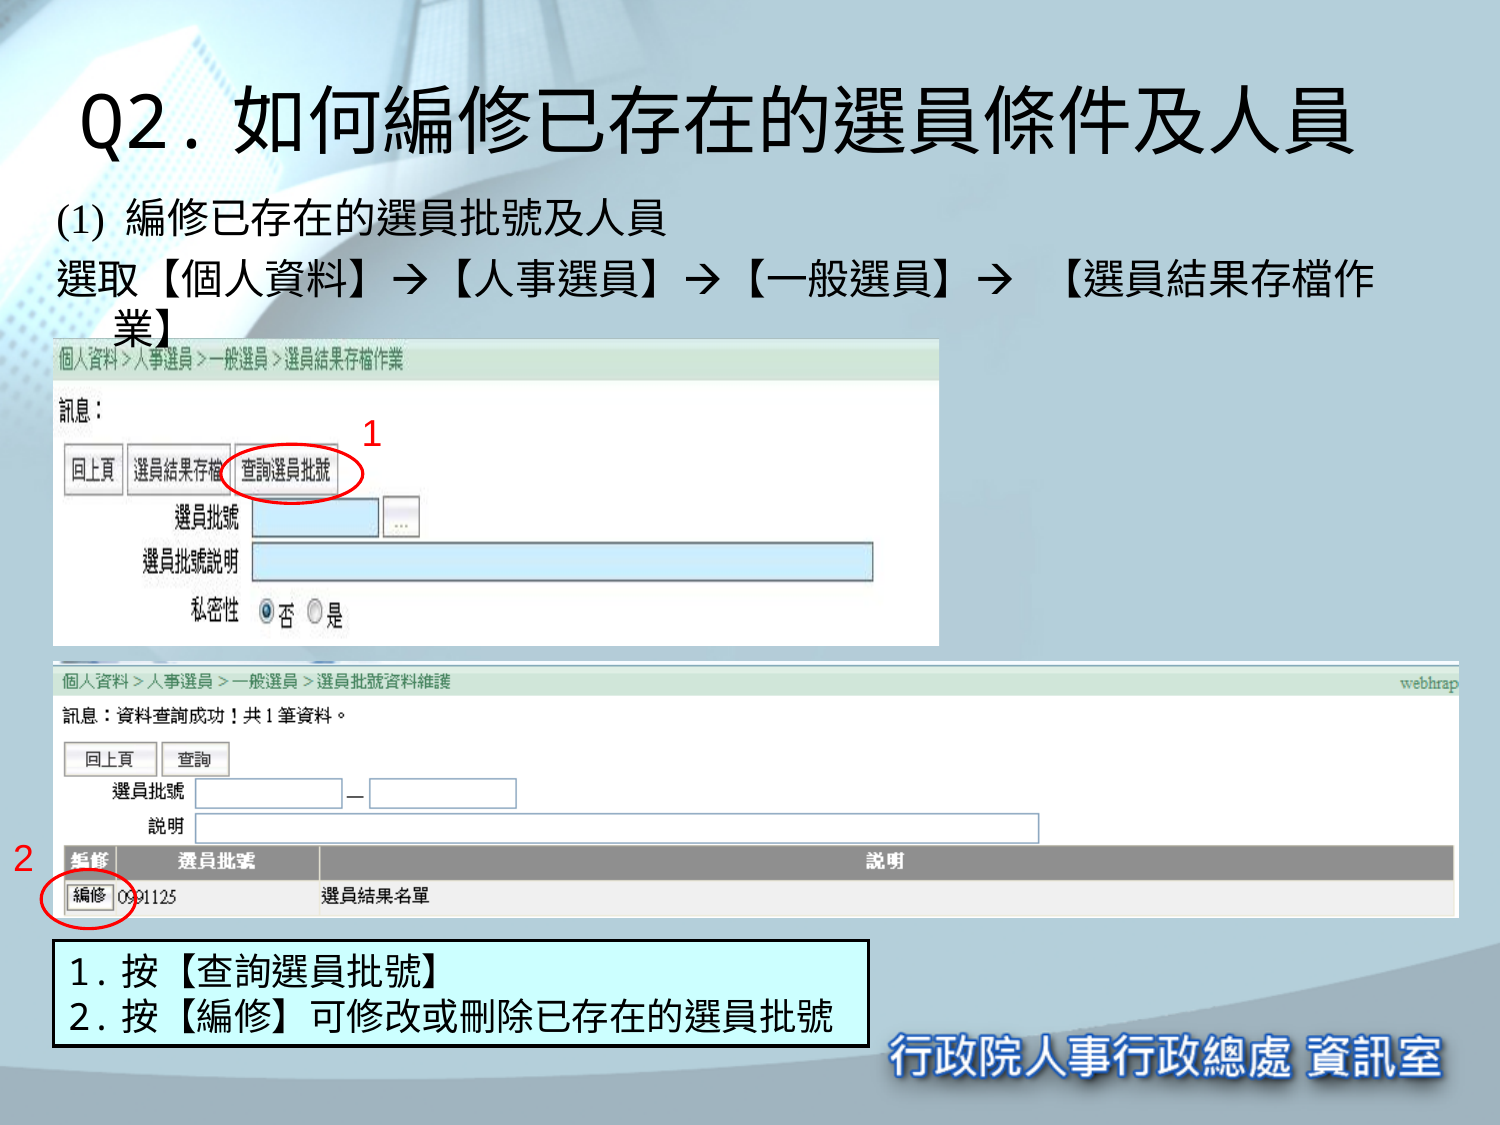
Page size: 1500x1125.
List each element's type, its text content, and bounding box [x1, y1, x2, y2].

text_box 2 [0, 834, 48, 880]
list (1) 編修已存在的選員批號及人員 選取【個人資料】【人事選員】【一般選員】 【選員結果存檔作業】 [41, 184, 1459, 860]
picture [0, 0, 1500, 1125]
text_box 1 [348, 408, 396, 454]
text_box Q2.如何編修已存在的選員條件及人員 [64, 66, 1400, 172]
text_box 1.按【查詢選員批號】 2.按【編修】可修改或刪除已存在的選員批號 [53, 940, 869, 1047]
